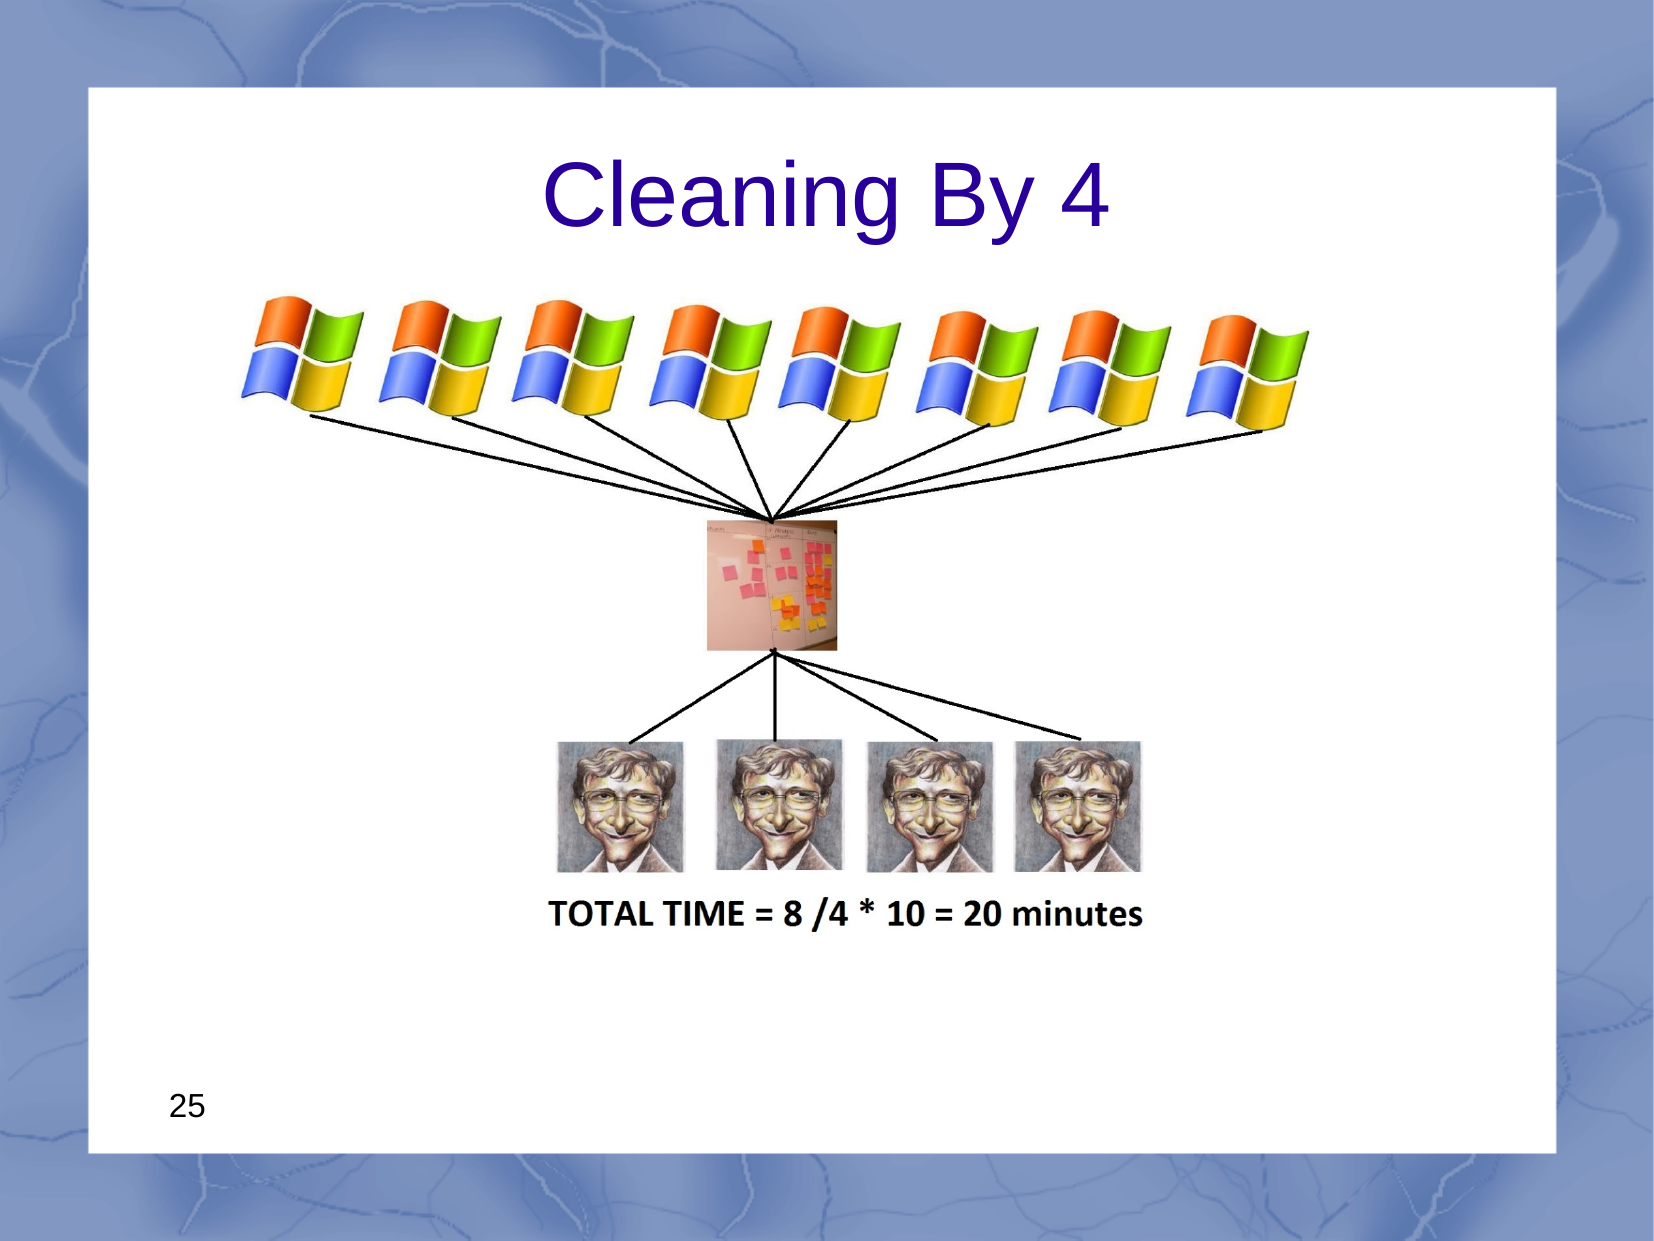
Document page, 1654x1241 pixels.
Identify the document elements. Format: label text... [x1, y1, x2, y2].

picture [0, 0, 1654, 1241]
title Cleaning By 4 [118, 90, 1536, 298]
